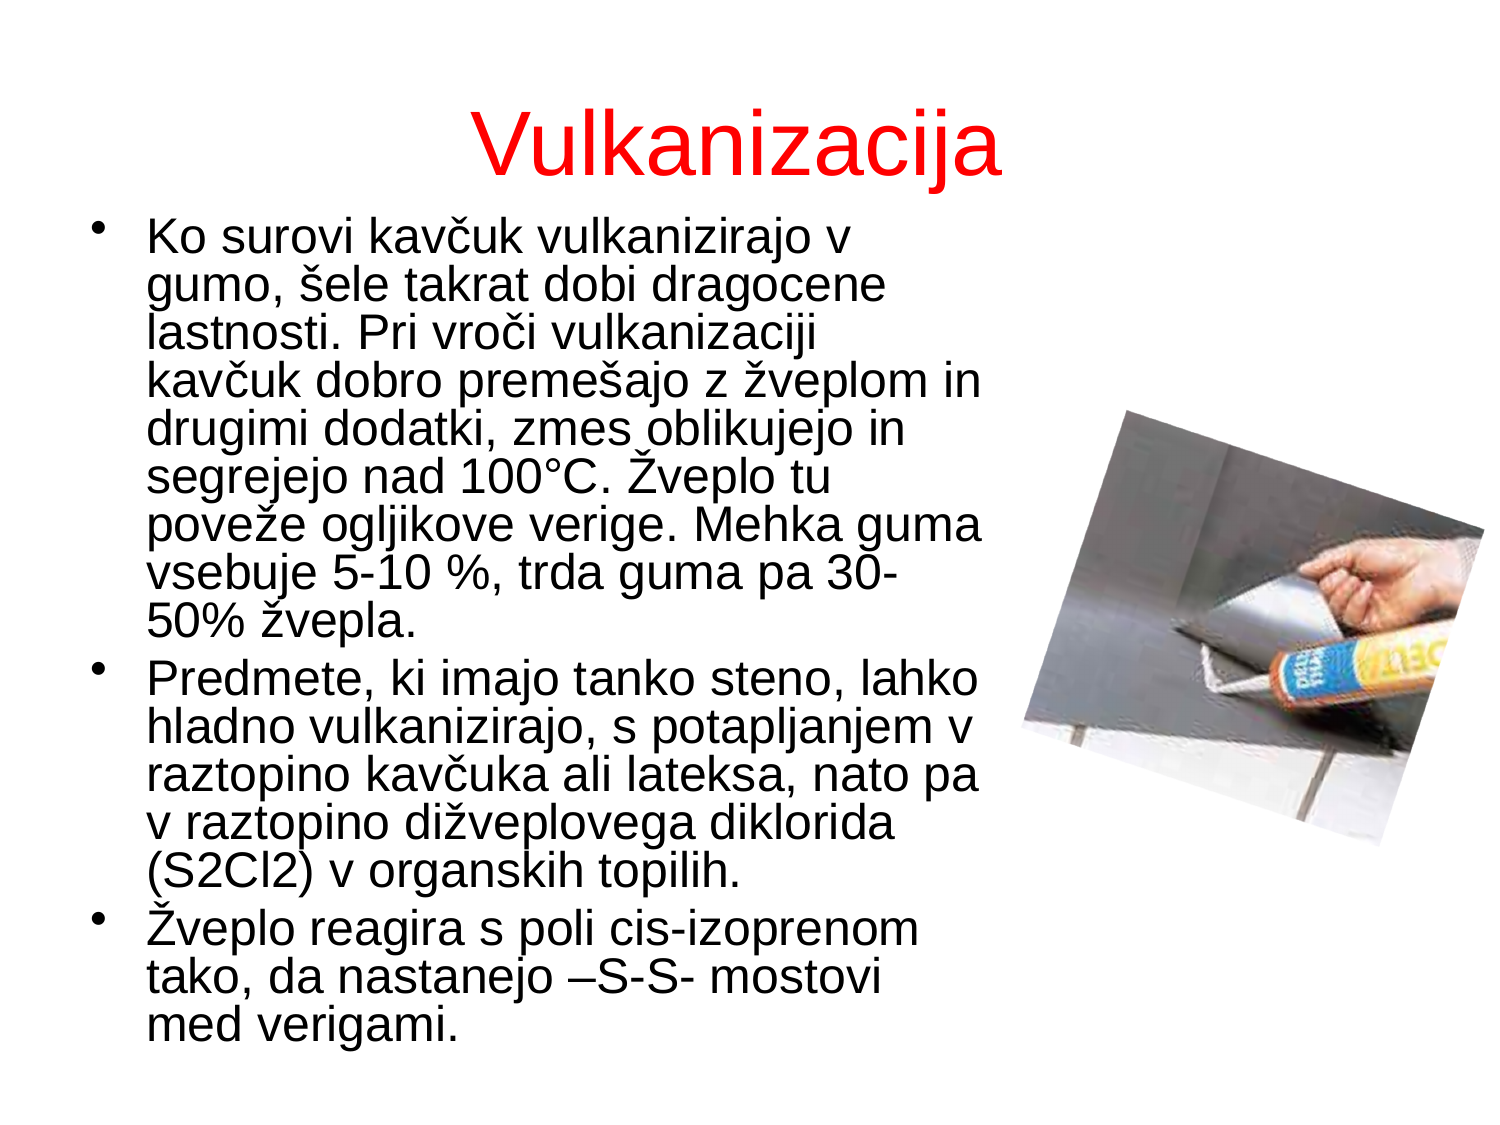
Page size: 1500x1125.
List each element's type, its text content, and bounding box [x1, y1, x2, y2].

picture [1020, 409, 1485, 847]
title Vulkanizacija [75, 45, 1425, 233]
list Ko surovi kavčuk vulkanizirajo v gumo, šele takrat dobi dragocene lastnosti. Pri vroči vulkanizaciji kavčuk dobro premešajo z žveplom in drugimi dodatki, zmes oblikujejo in segrejejo nad 100°C. Žveplo tu poveže ogljikove verige. Mehka guma vsebuje 5-10 %, trda guma pa 30-50% žvepla. Predmete, ki imajo tanko steno, lahko hladno vulkanizirajo, s potapljanjem v raztopino kavčuka ali lateksa, nato pa v raztopino dižveplovega diklorida (S2Cl2) v organskih topilih. Žveplo reagira s poli cis-izoprenom tako, da nastanejo –S-S- mostovi med verigami. [75, 208, 999, 1071]
